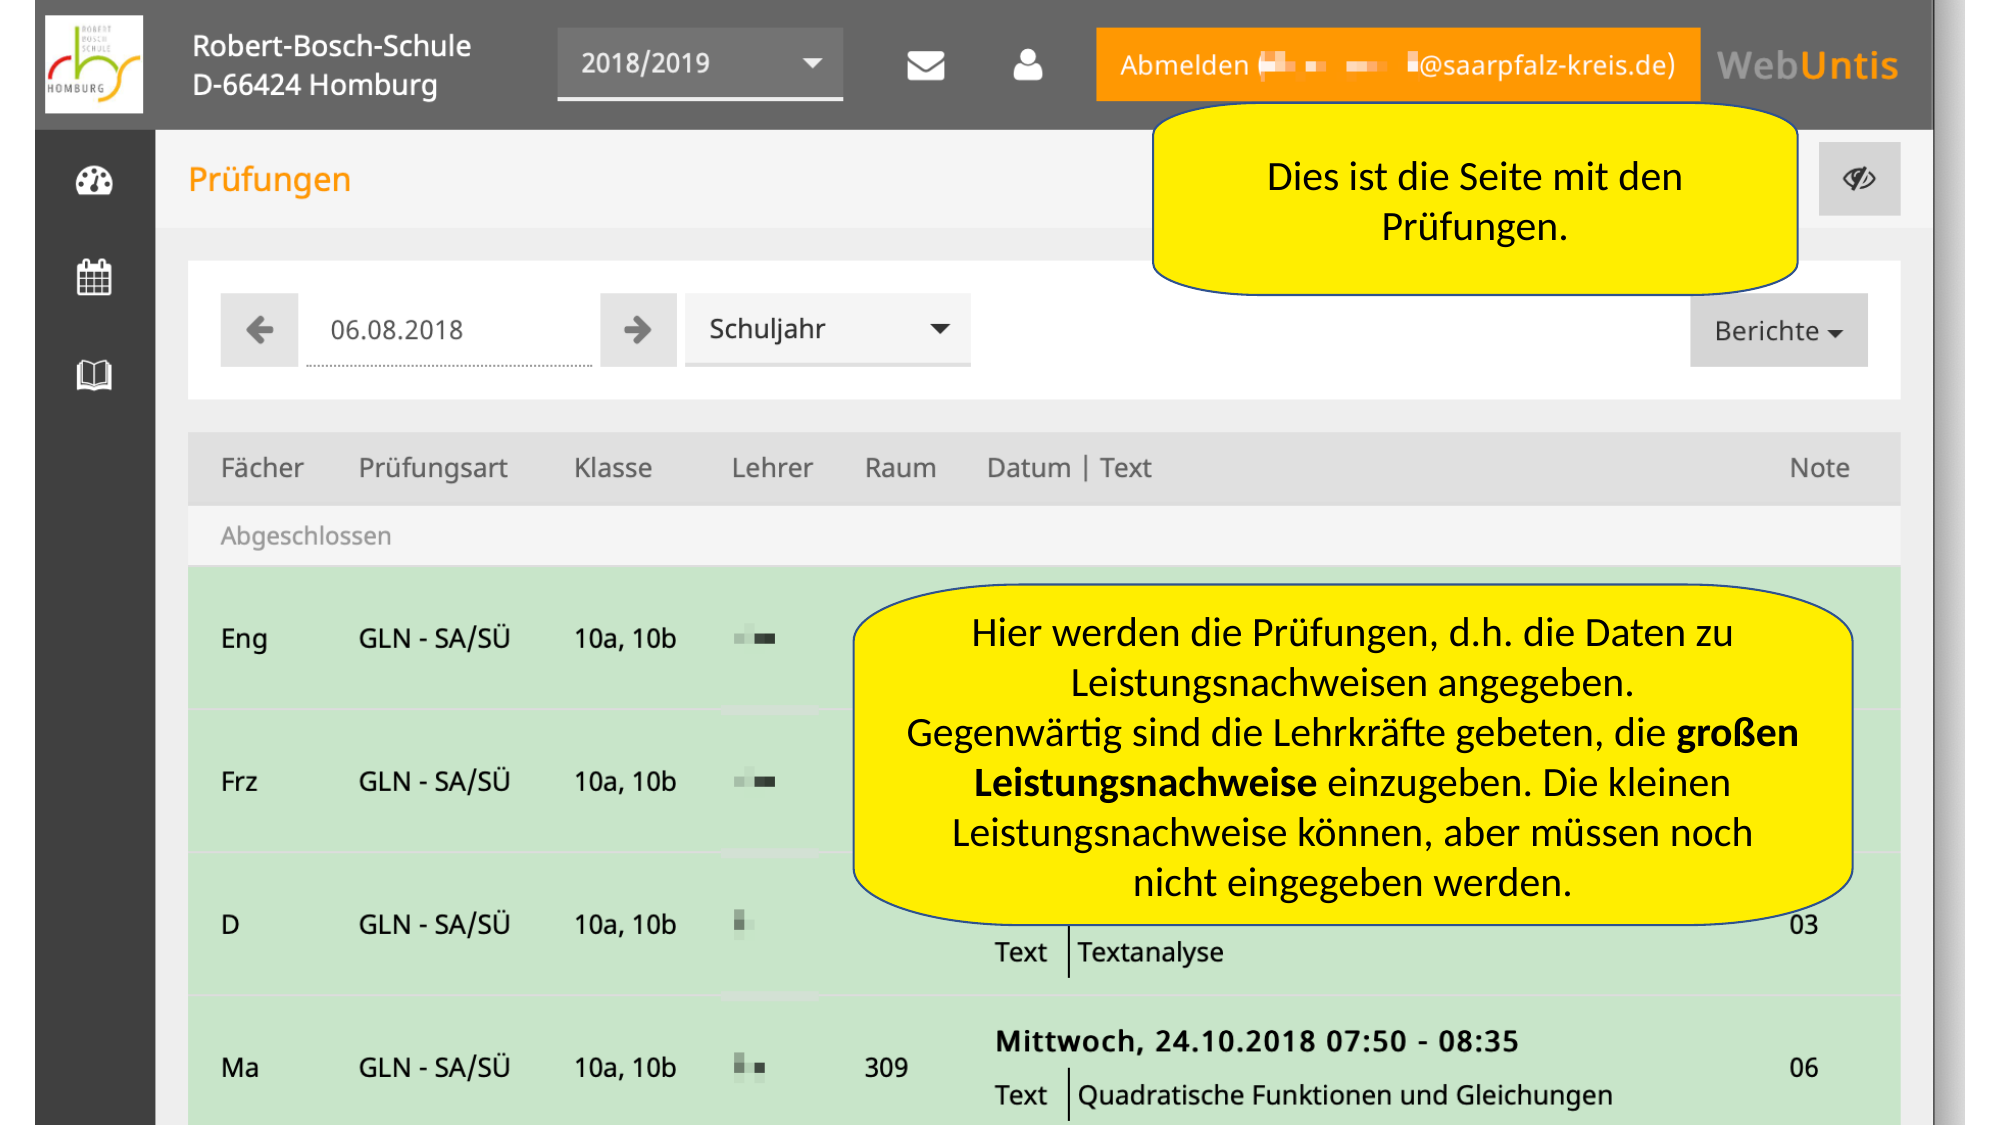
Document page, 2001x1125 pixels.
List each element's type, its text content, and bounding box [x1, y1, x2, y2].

text_box Hier werden die Prüfungen, d.h. die Daten zu Leistungsnachweisen angegeben. Gegenwärtig sind die Lehrkräfte gebeten, die großen Leistungsnachweise einzugeben. Die kleinen Leistungsnachweise können, aber müssen noch nicht eingegeben werden. [853, 584, 1853, 926]
text_box Dies ist die Seite mit den Prüfungen. [1153, 102, 1798, 295]
picture [35, 0, 1965, 1125]
